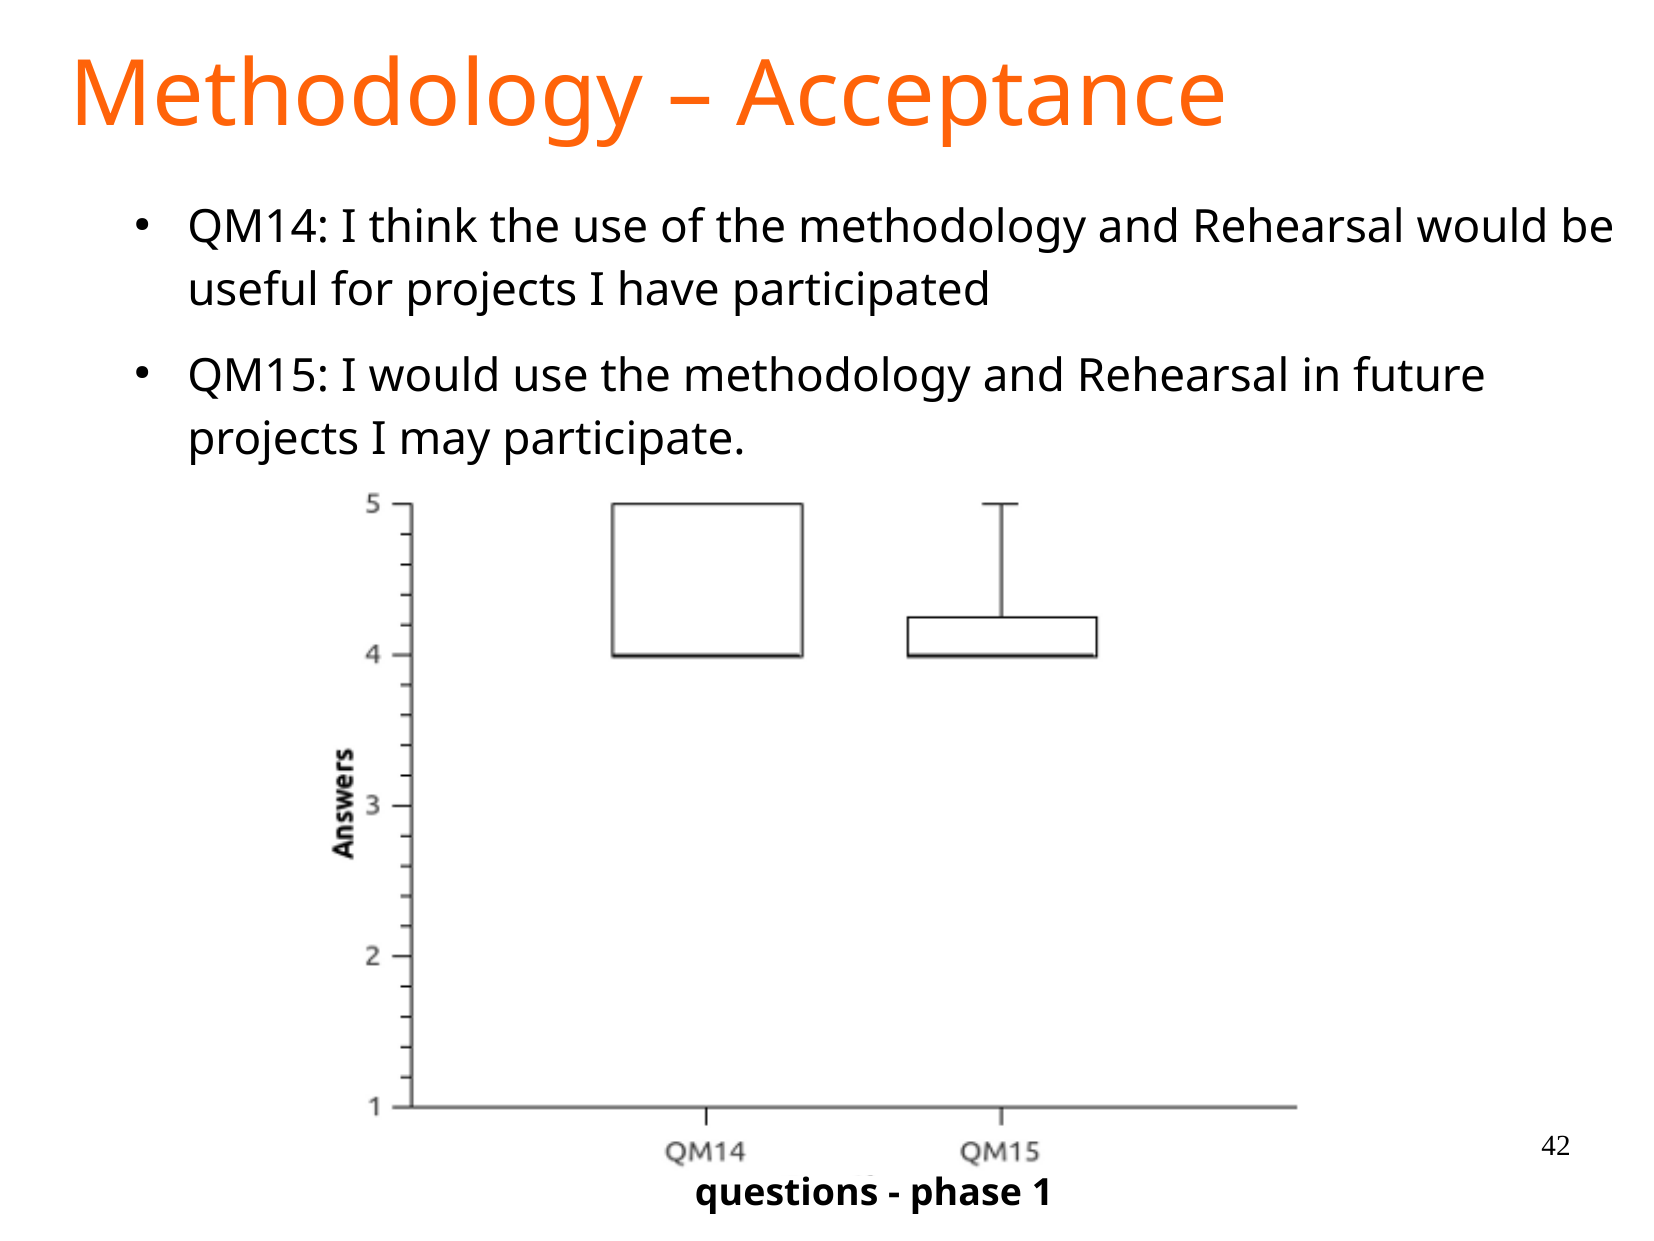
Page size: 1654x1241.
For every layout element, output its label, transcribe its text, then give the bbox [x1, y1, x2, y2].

text_box questions - phase 1 [736, 1176, 1013, 1207]
picture [324, 483, 1317, 1209]
picture [701, 1189, 710, 1201]
title Methodology – Acceptance [69, 0, 1654, 183]
text_box QM14: I think the use of the methodology and Rehearsal would be useful for projects I have participated QM15: I would use the methodology and Rehearsal in future projects I may participate. [30, 186, 1654, 500]
